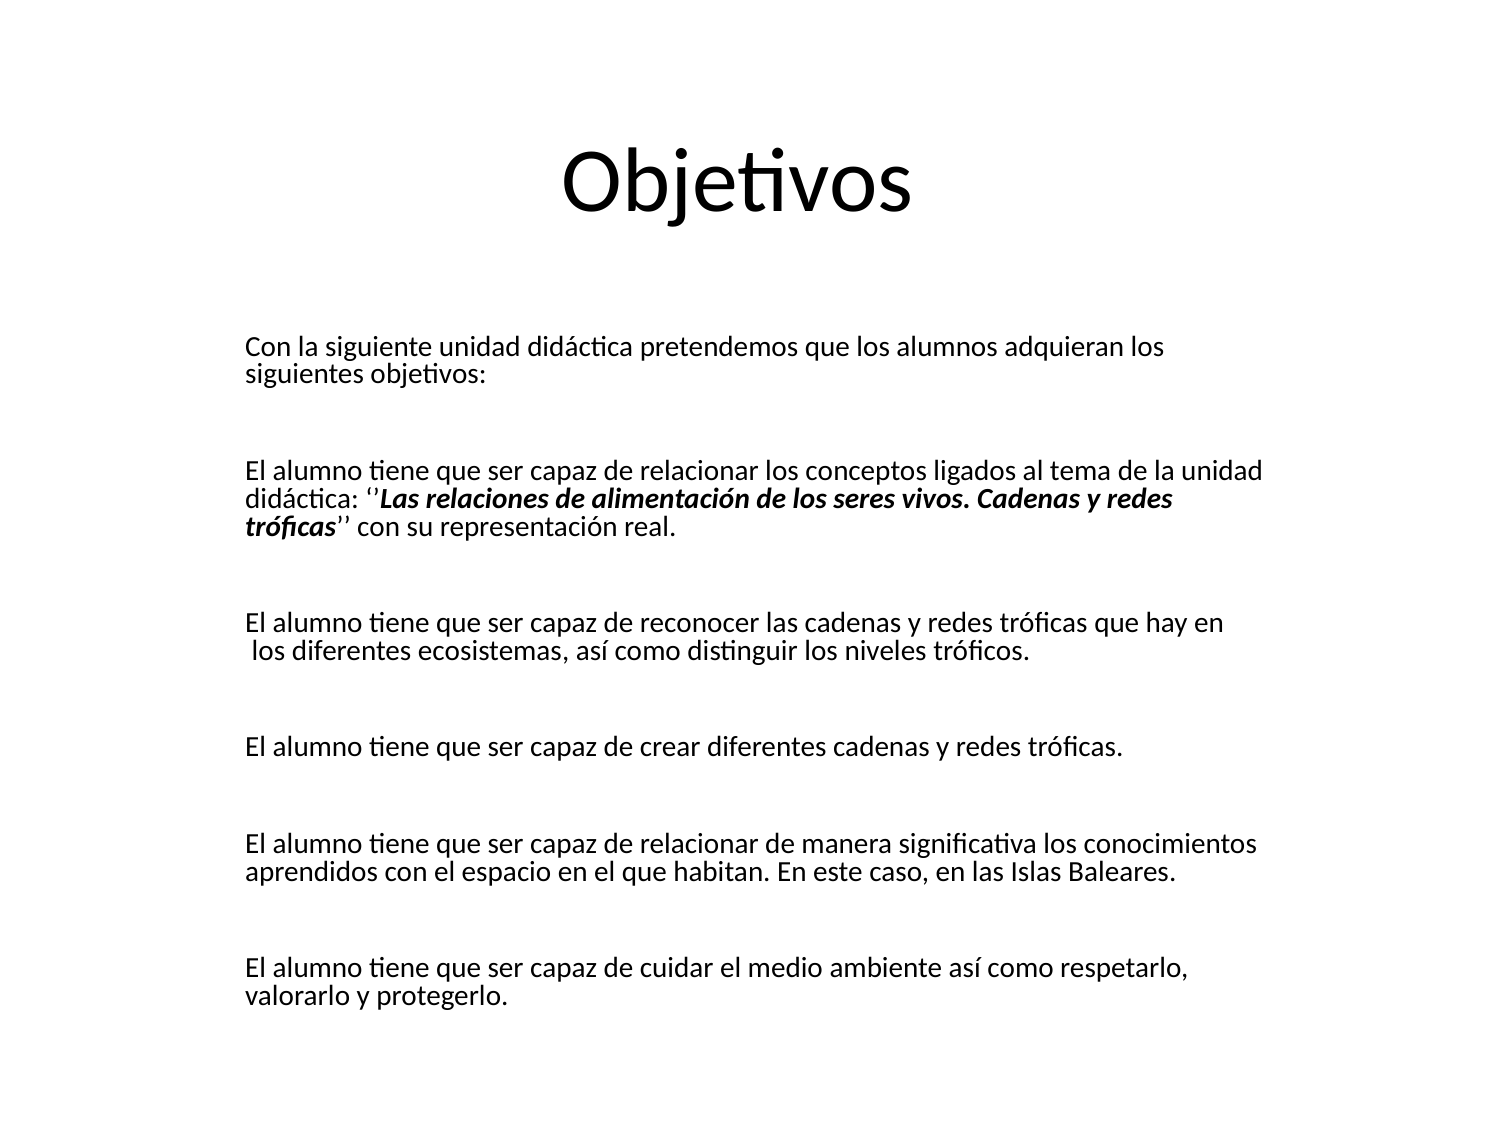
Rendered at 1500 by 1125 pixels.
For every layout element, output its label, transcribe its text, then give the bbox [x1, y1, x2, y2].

subtitle Con la siguiente unidad didáctica pretendemos que los alumnos adquieran los siguientes objetivos: El alumno tiene que ser capaz de relacionar los conceptos ligados al tema de la unidad didáctica: ‘’Las relaciones de alimentación de los seres vivos. Cadenas y redes tróficas’’ con su representación real. El alumno tiene que ser capaz de reconocer las cadenas y redes tróficas que hay en los diferentes ecosistemas, así como distinguir los niveles tróficos. El alumno tiene que ser capaz de crear diferentes cadenas y redes tróficas. El alumno tiene que ser capaz de relacionar de manera significativa los conocimientos aprendidos con el espacio en el que habitan. En este caso, en las Islas Baleares. El alumno tiene que ser capaz de cuidar el medio ambiente así como respetarlo, valorarlo y protegerlo. [230, 326, 1281, 1071]
title Objetivos [100, 54, 1376, 296]
